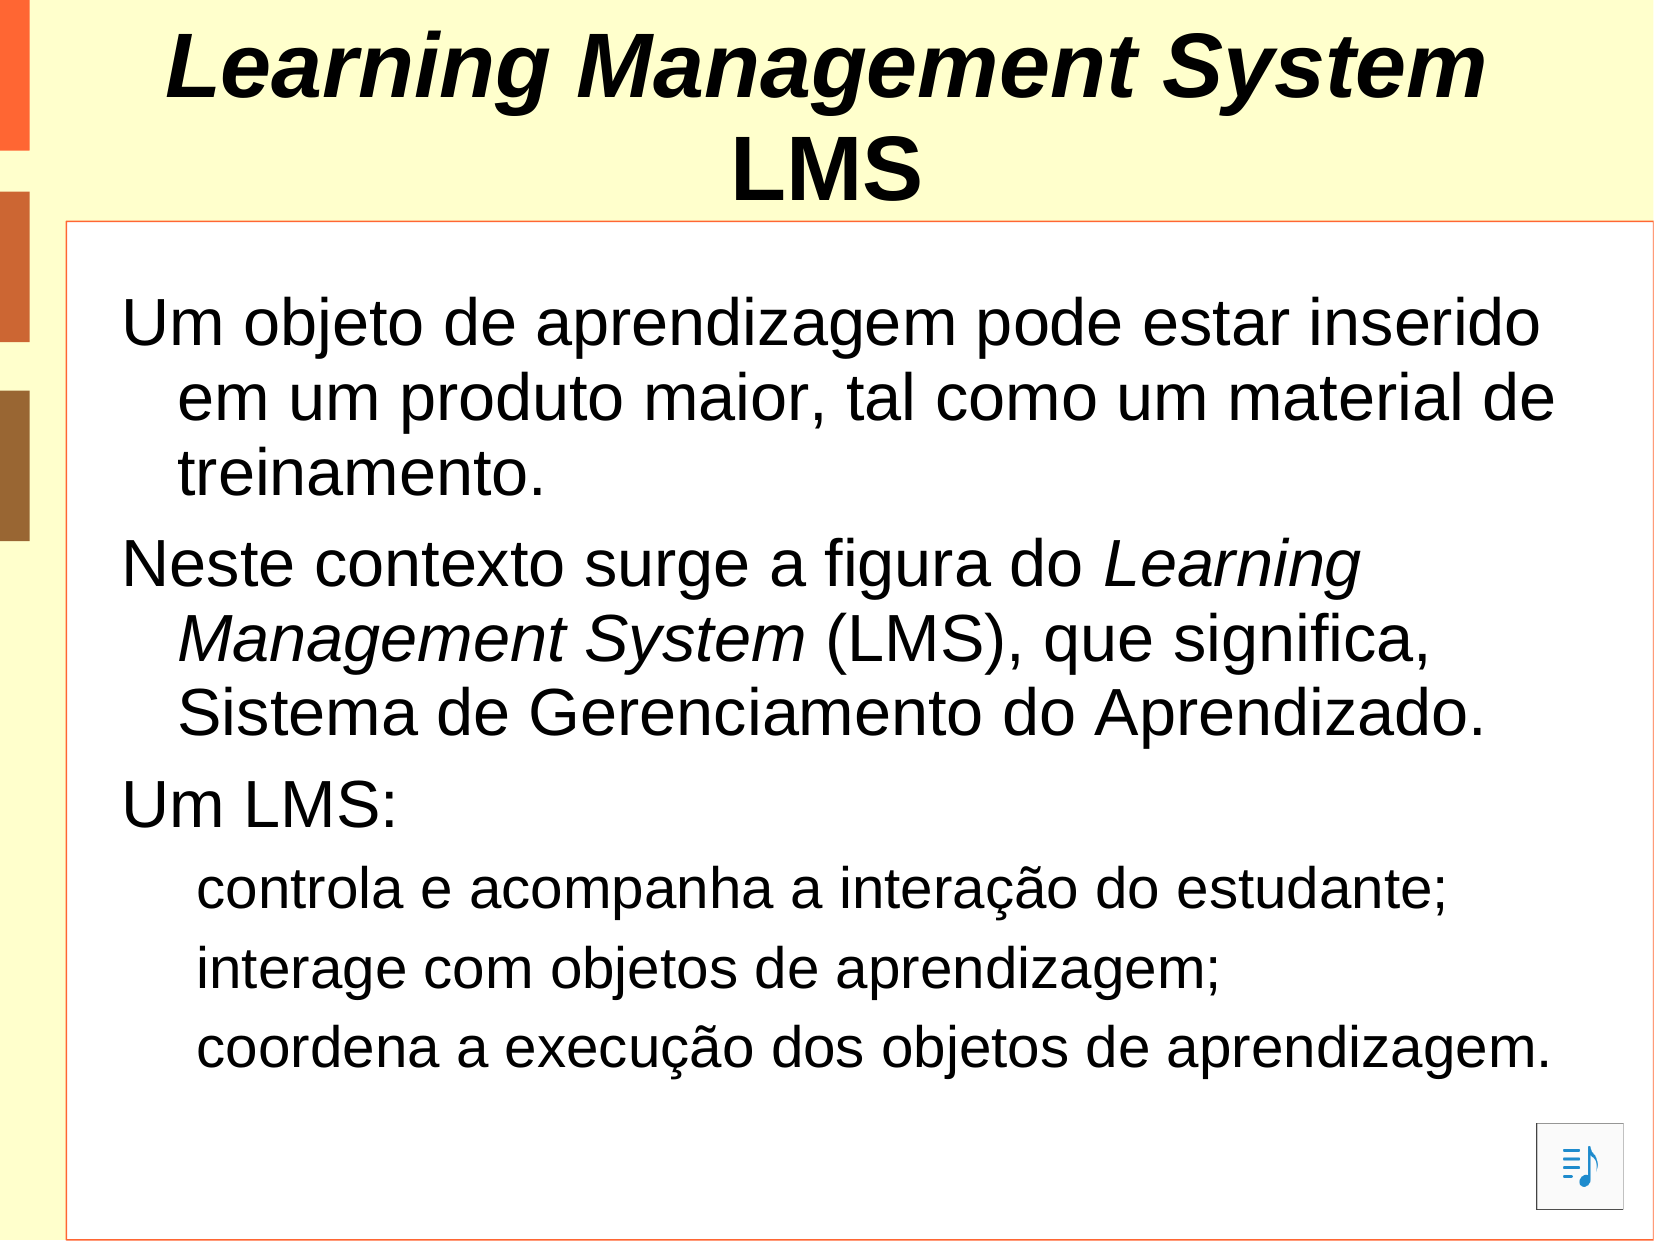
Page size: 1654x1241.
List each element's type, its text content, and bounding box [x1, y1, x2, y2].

text_box [1535, 1122, 1625, 1211]
list Um objeto de aprendizagem pode estar inserido em um produto maior, tal como um material de treinamento. Neste contexto surge a figura do Learning Management System (LMS), que significa, Sistema de Gerenciamento do Aprendizado. Um LMS: controla e acompanha a interação do estudante; interage com objetos de aprendizagem; coordena a execução dos objetos de aprendizagem. [121, 284, 1589, 1166]
title Learning Management System LMS [121, 14, 1534, 221]
